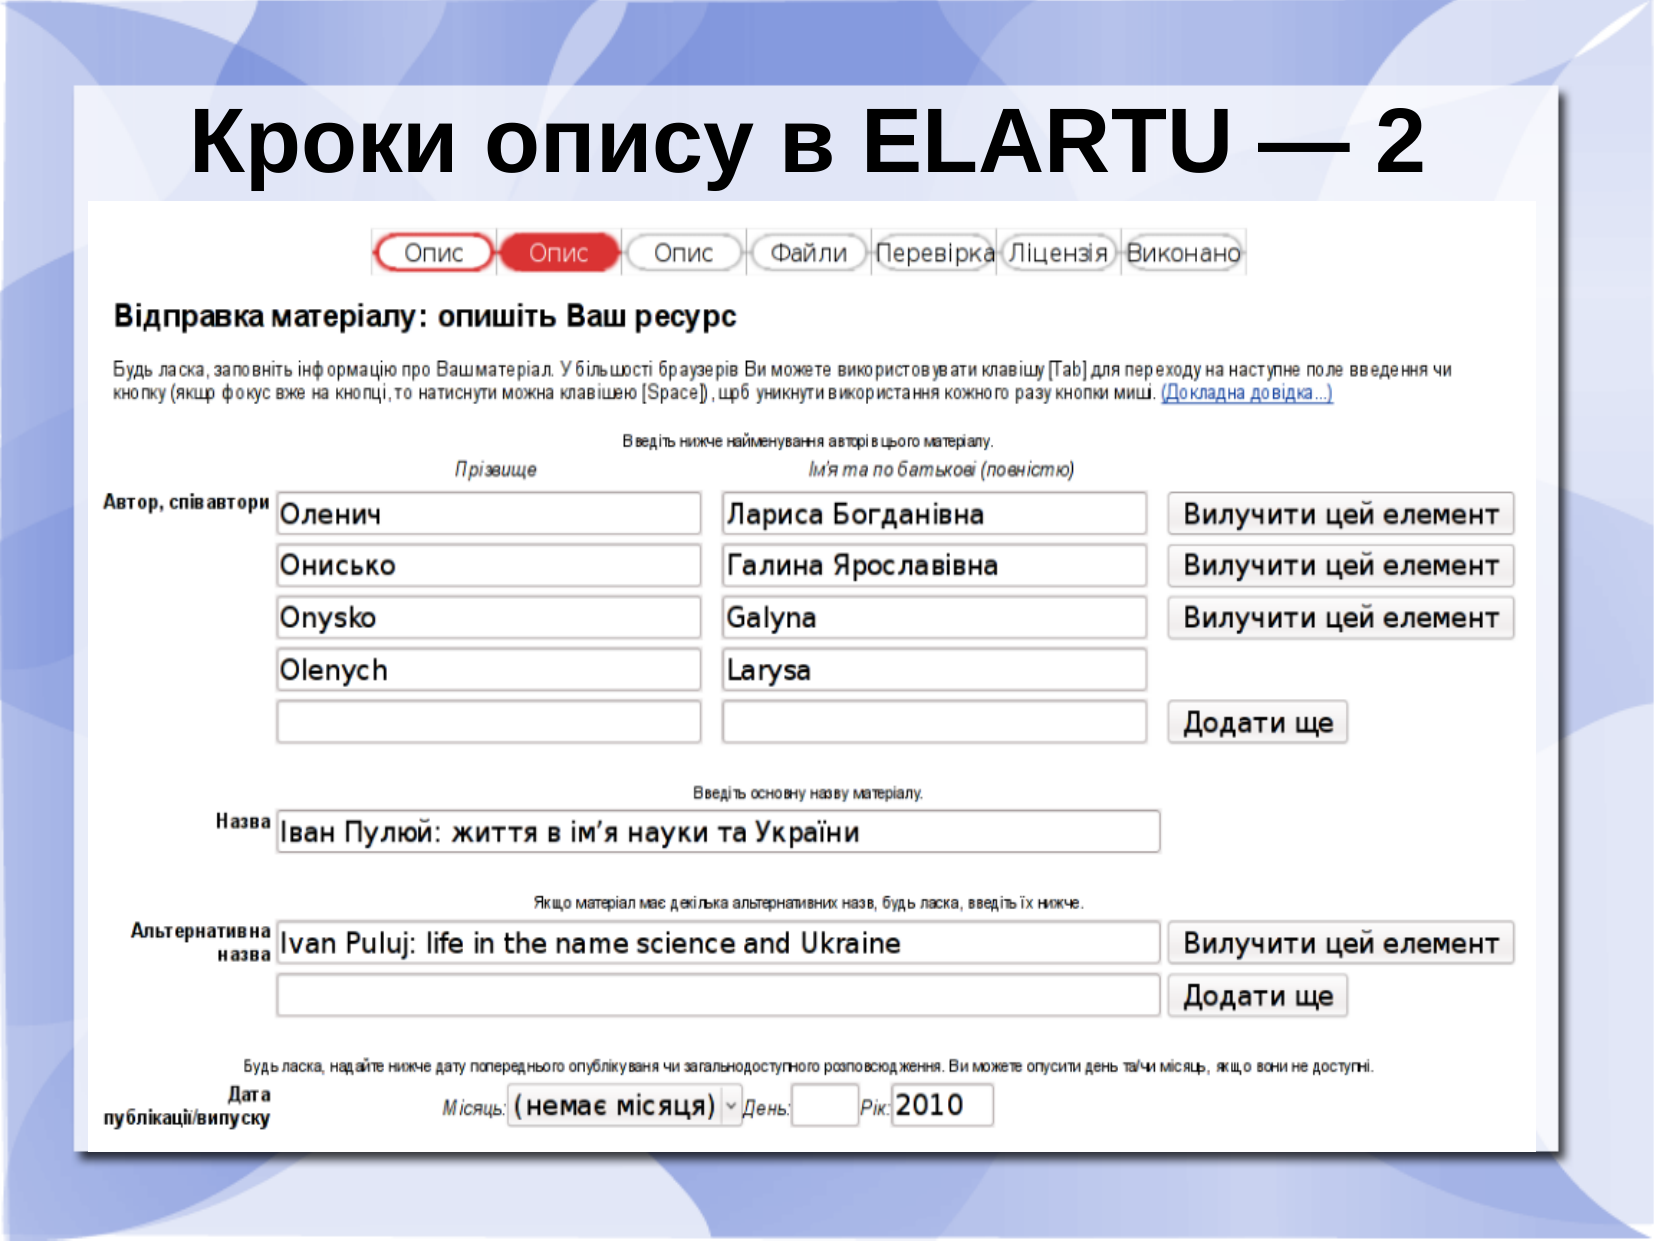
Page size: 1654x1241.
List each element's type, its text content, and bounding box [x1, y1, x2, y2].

picture [0, 0, 1654, 1241]
list [129, 1152, 1489, 1227]
list [129, 163, 1489, 201]
title Кроки опису в ELARTU — 2 [82, 44, 1536, 238]
